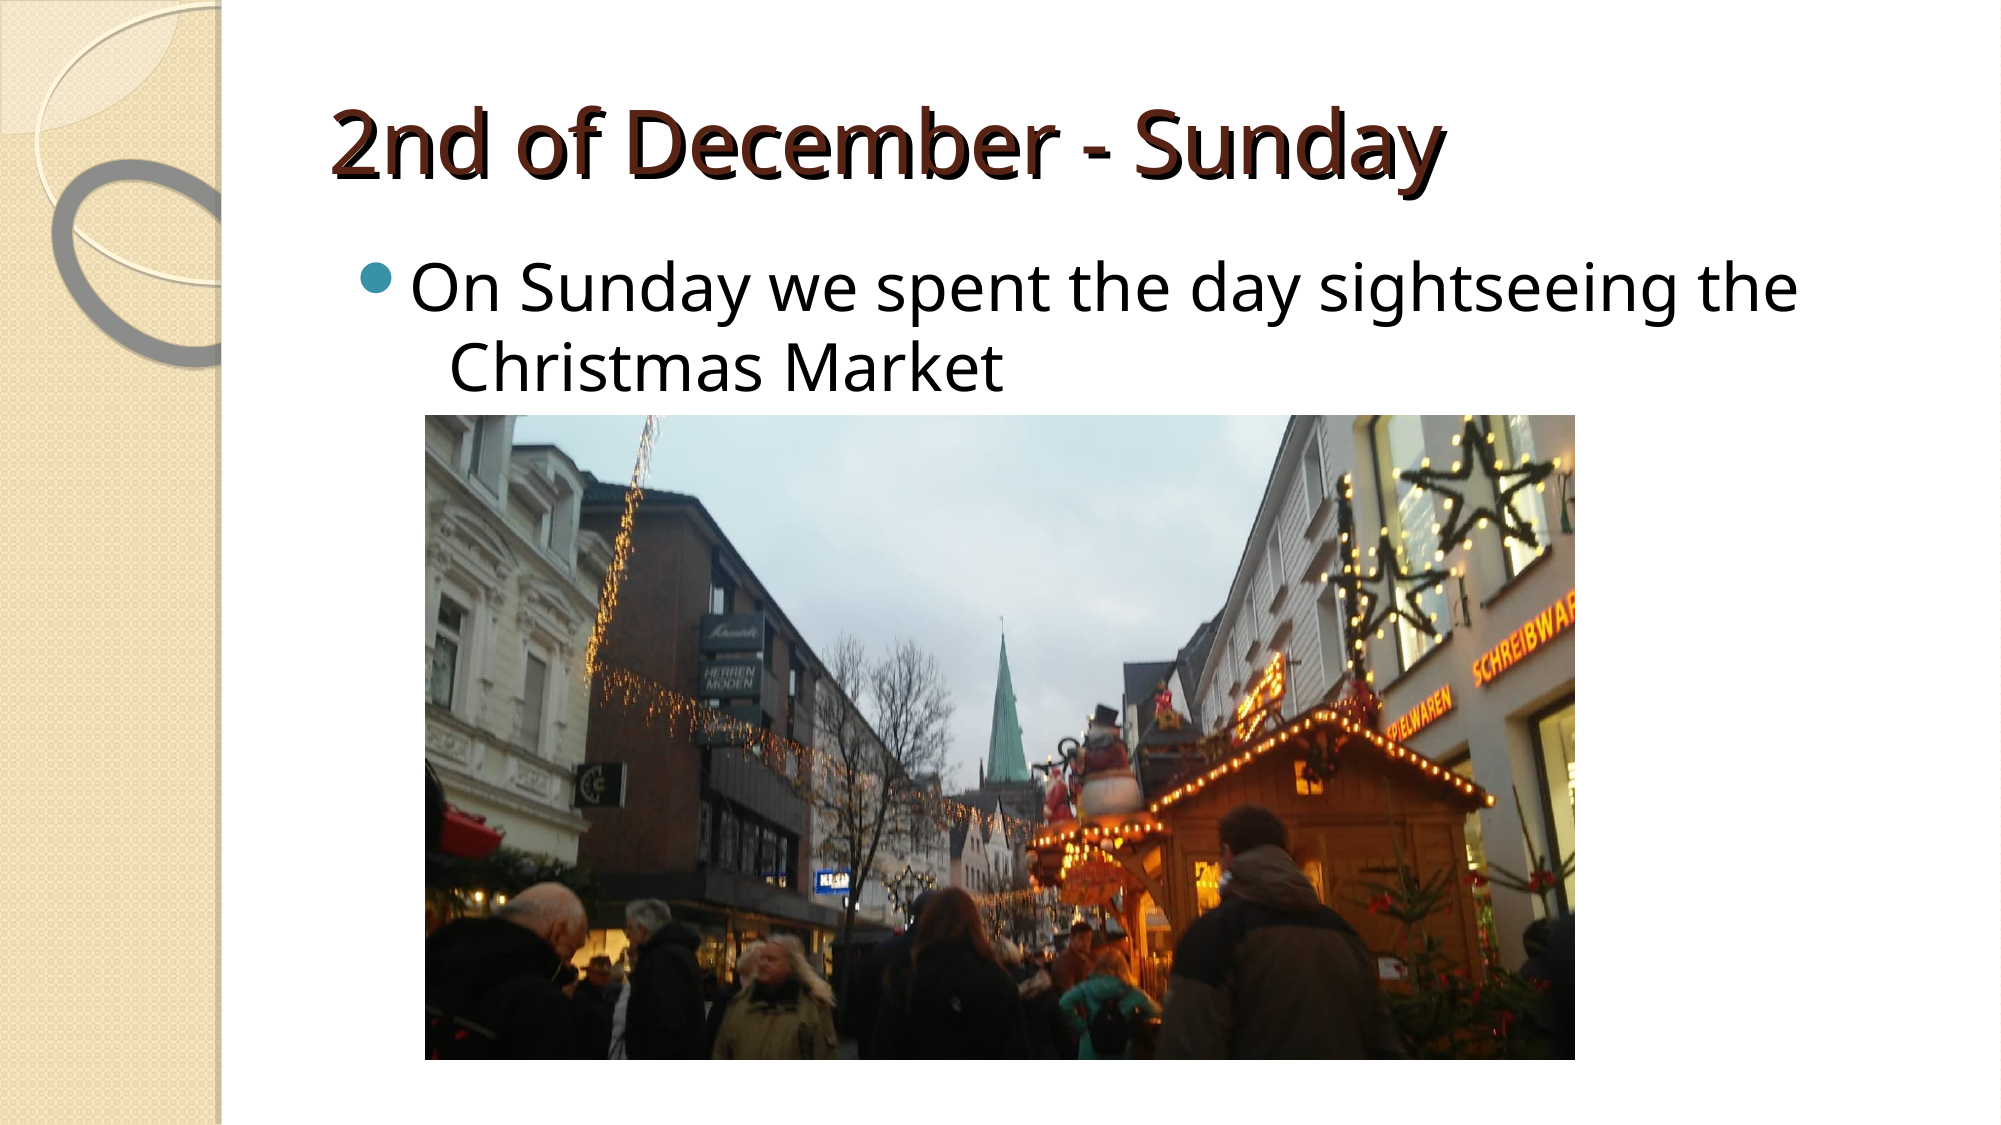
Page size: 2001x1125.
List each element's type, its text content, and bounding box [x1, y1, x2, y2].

list On Sunday we spent the day sightseeing the Christmas Market [313, 237, 1955, 1026]
title 2nd of December - Sunday [313, 45, 1955, 233]
picture [425, 415, 1575, 1060]
